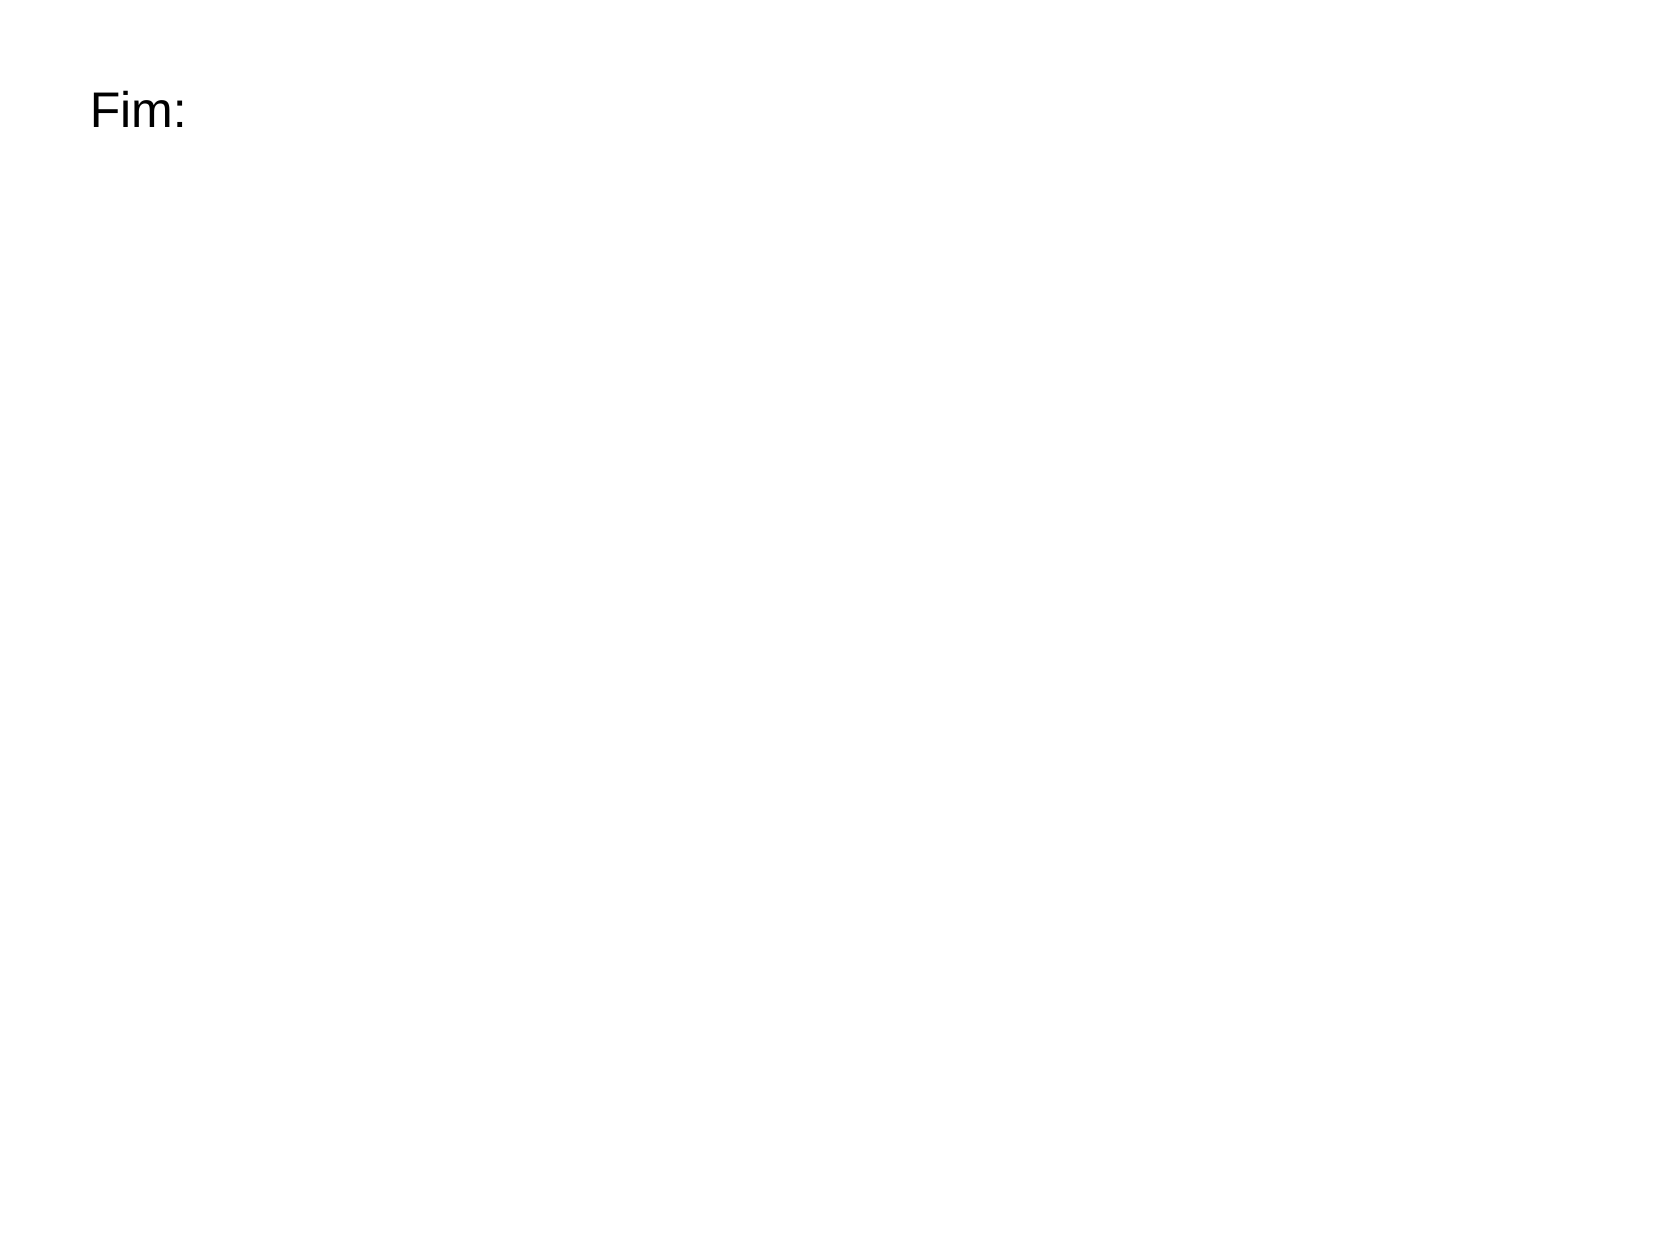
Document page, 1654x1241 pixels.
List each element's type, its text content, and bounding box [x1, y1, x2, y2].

text_box Fim: [75, 75, 1576, 146]
